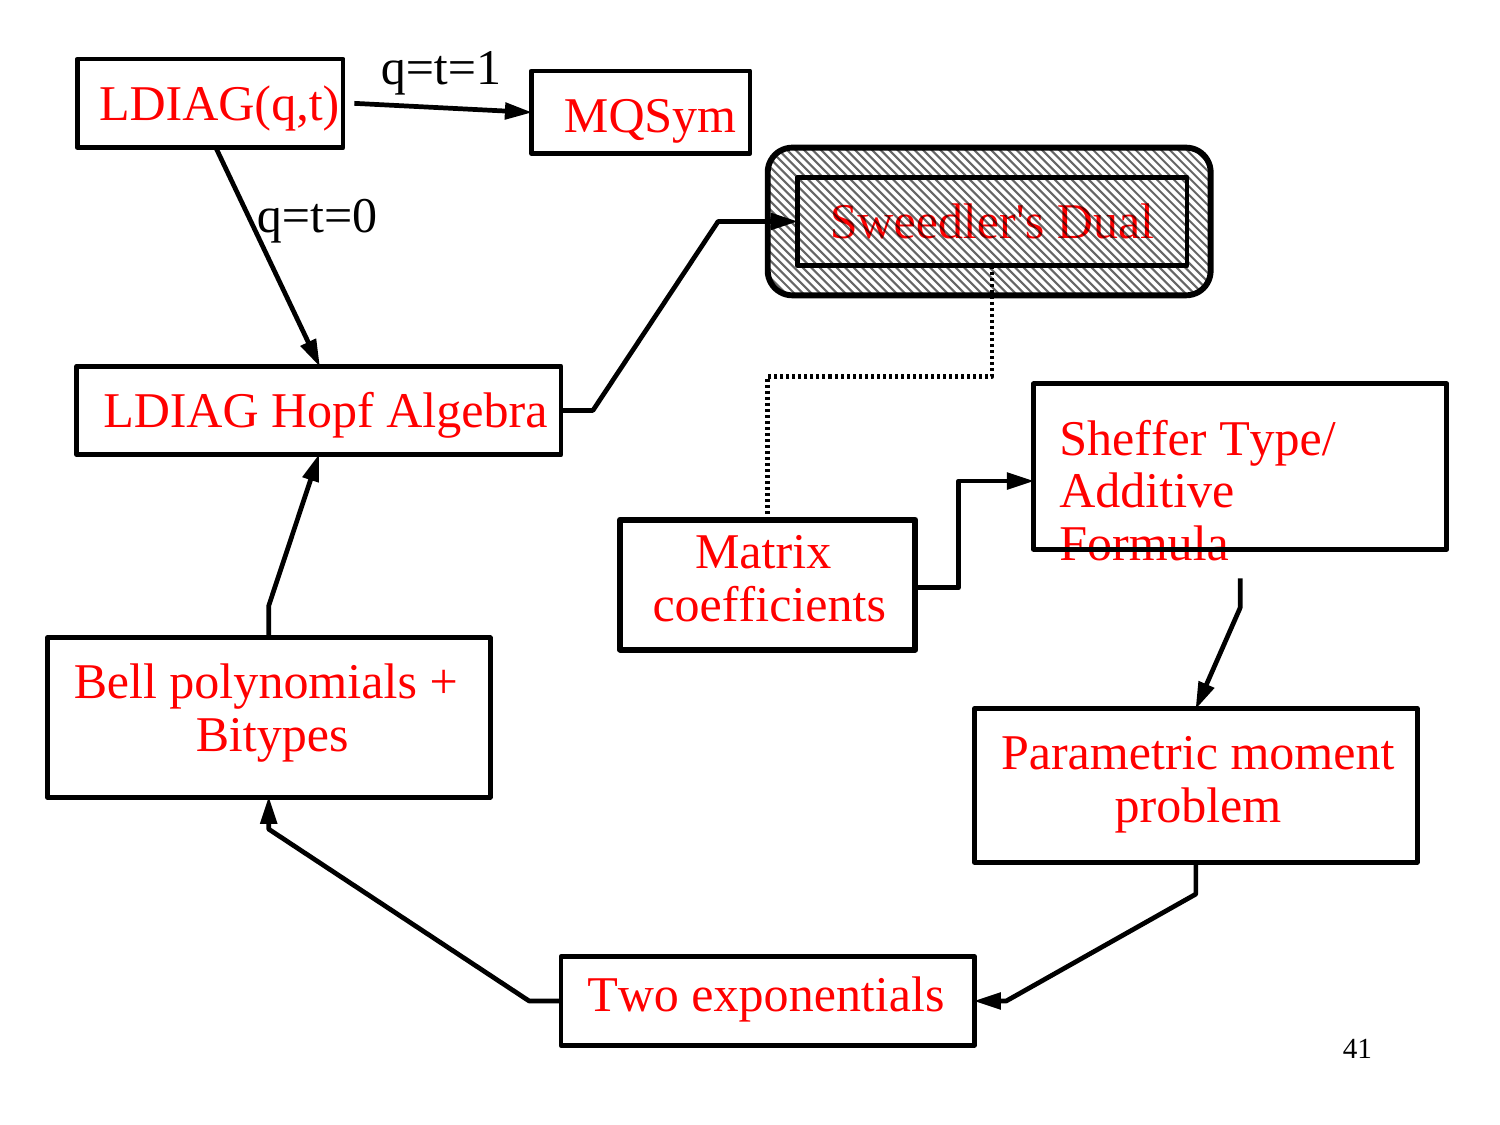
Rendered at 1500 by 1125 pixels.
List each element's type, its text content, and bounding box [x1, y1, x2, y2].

text_box Sheffer Type/ Additive Formula [1044, 405, 1432, 539]
text_box MQSym [549, 82, 748, 151]
text_box LDIAG(q,t) [84, 70, 341, 142]
text_box LDIAG(q,t) [345, 70, 355, 142]
text_box Parametric moment problem [986, 720, 1409, 846]
text_box Matrix coefficients [637, 523, 901, 645]
text_box q=t=0 [242, 183, 393, 255]
text_box Two exponentials [572, 962, 960, 1034]
text_box [767, 147, 1211, 296]
text_box LDIAG Hopf Algebra [88, 377, 559, 450]
text_box Bell polynomials + Bitypes [59, 649, 486, 775]
text_box q=t=1 [366, 35, 517, 107]
